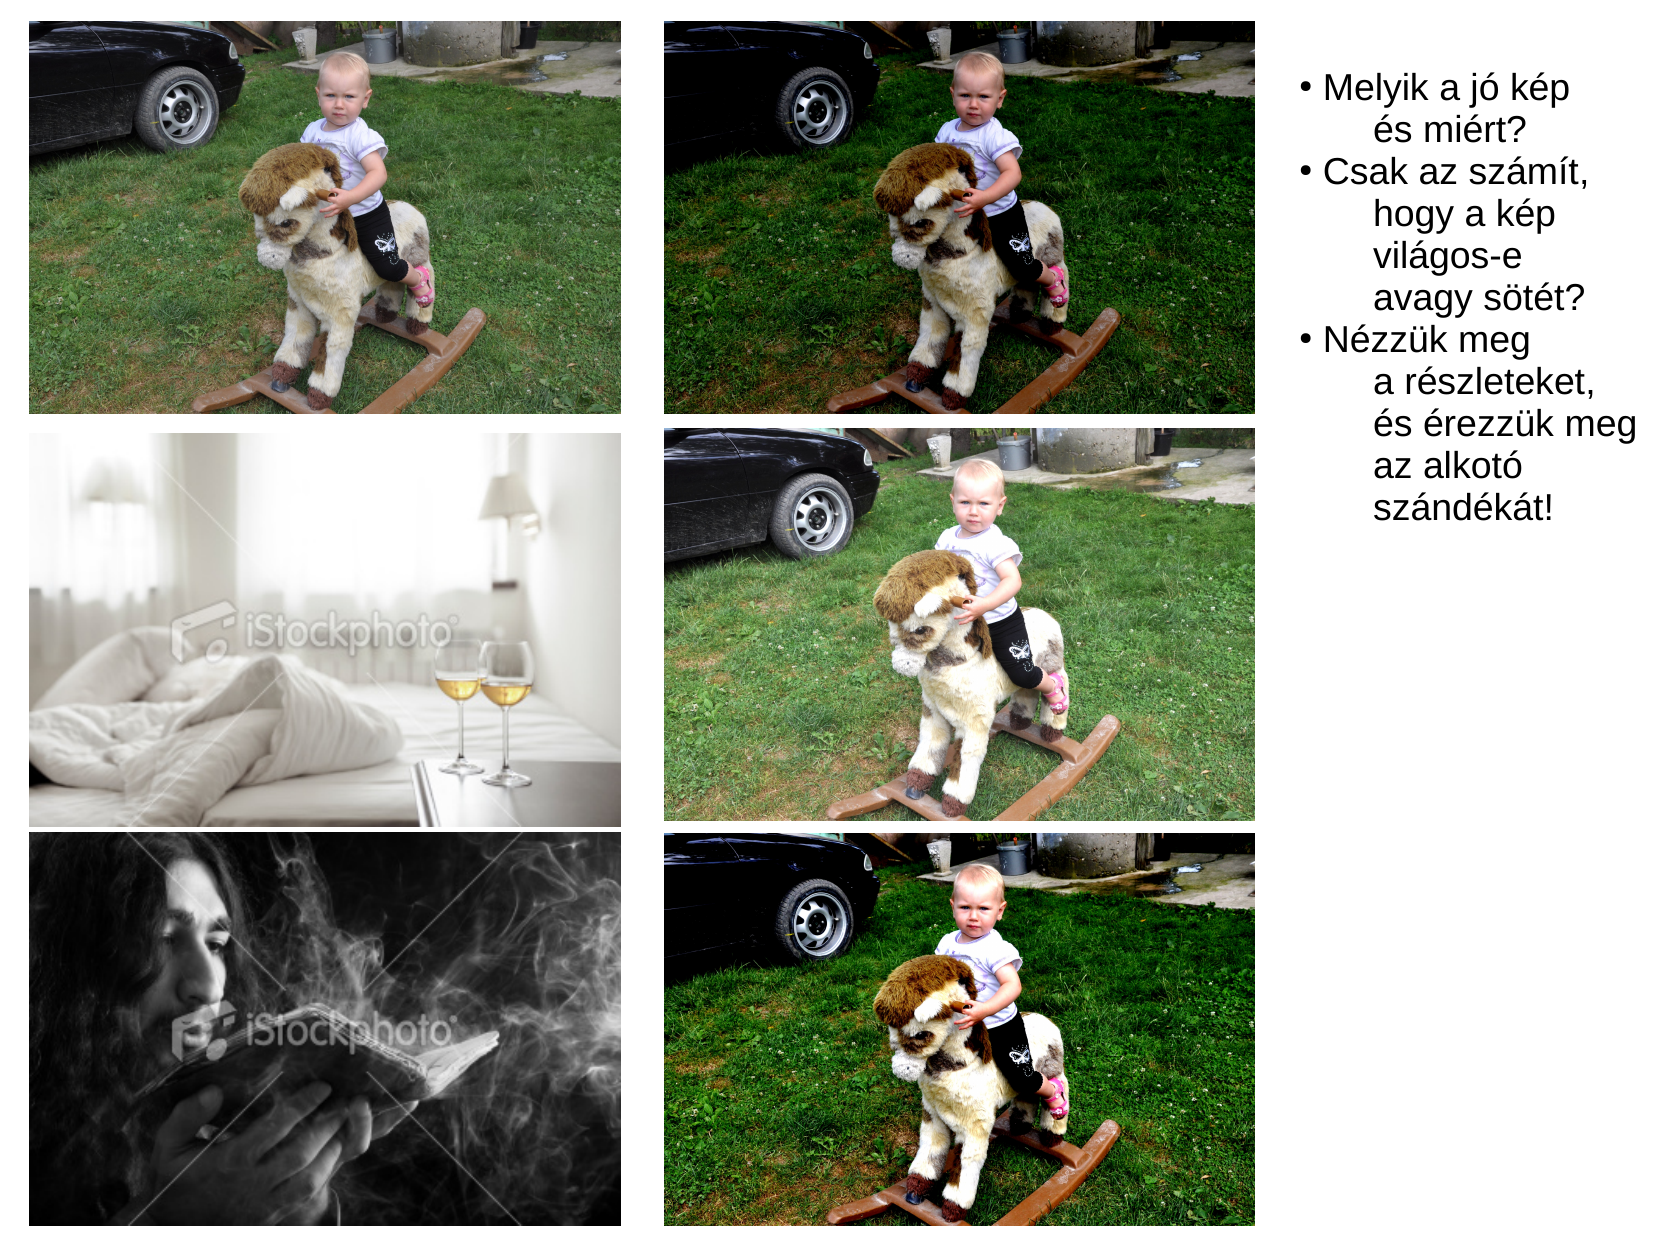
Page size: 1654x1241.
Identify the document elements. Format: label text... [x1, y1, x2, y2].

picture [29, 832, 621, 1226]
picture [664, 833, 1255, 1226]
picture [664, 428, 1255, 821]
picture [29, 433, 621, 827]
picture [29, 21, 621, 414]
picture [664, 21, 1255, 414]
text_box Melyik a jó kép és miért? Csak az számít, hogy a kép világos-e avagy sötét? Nézzük meg a részleteket, és érezzük meg az alkotó szándékát! [1284, 59, 1653, 537]
